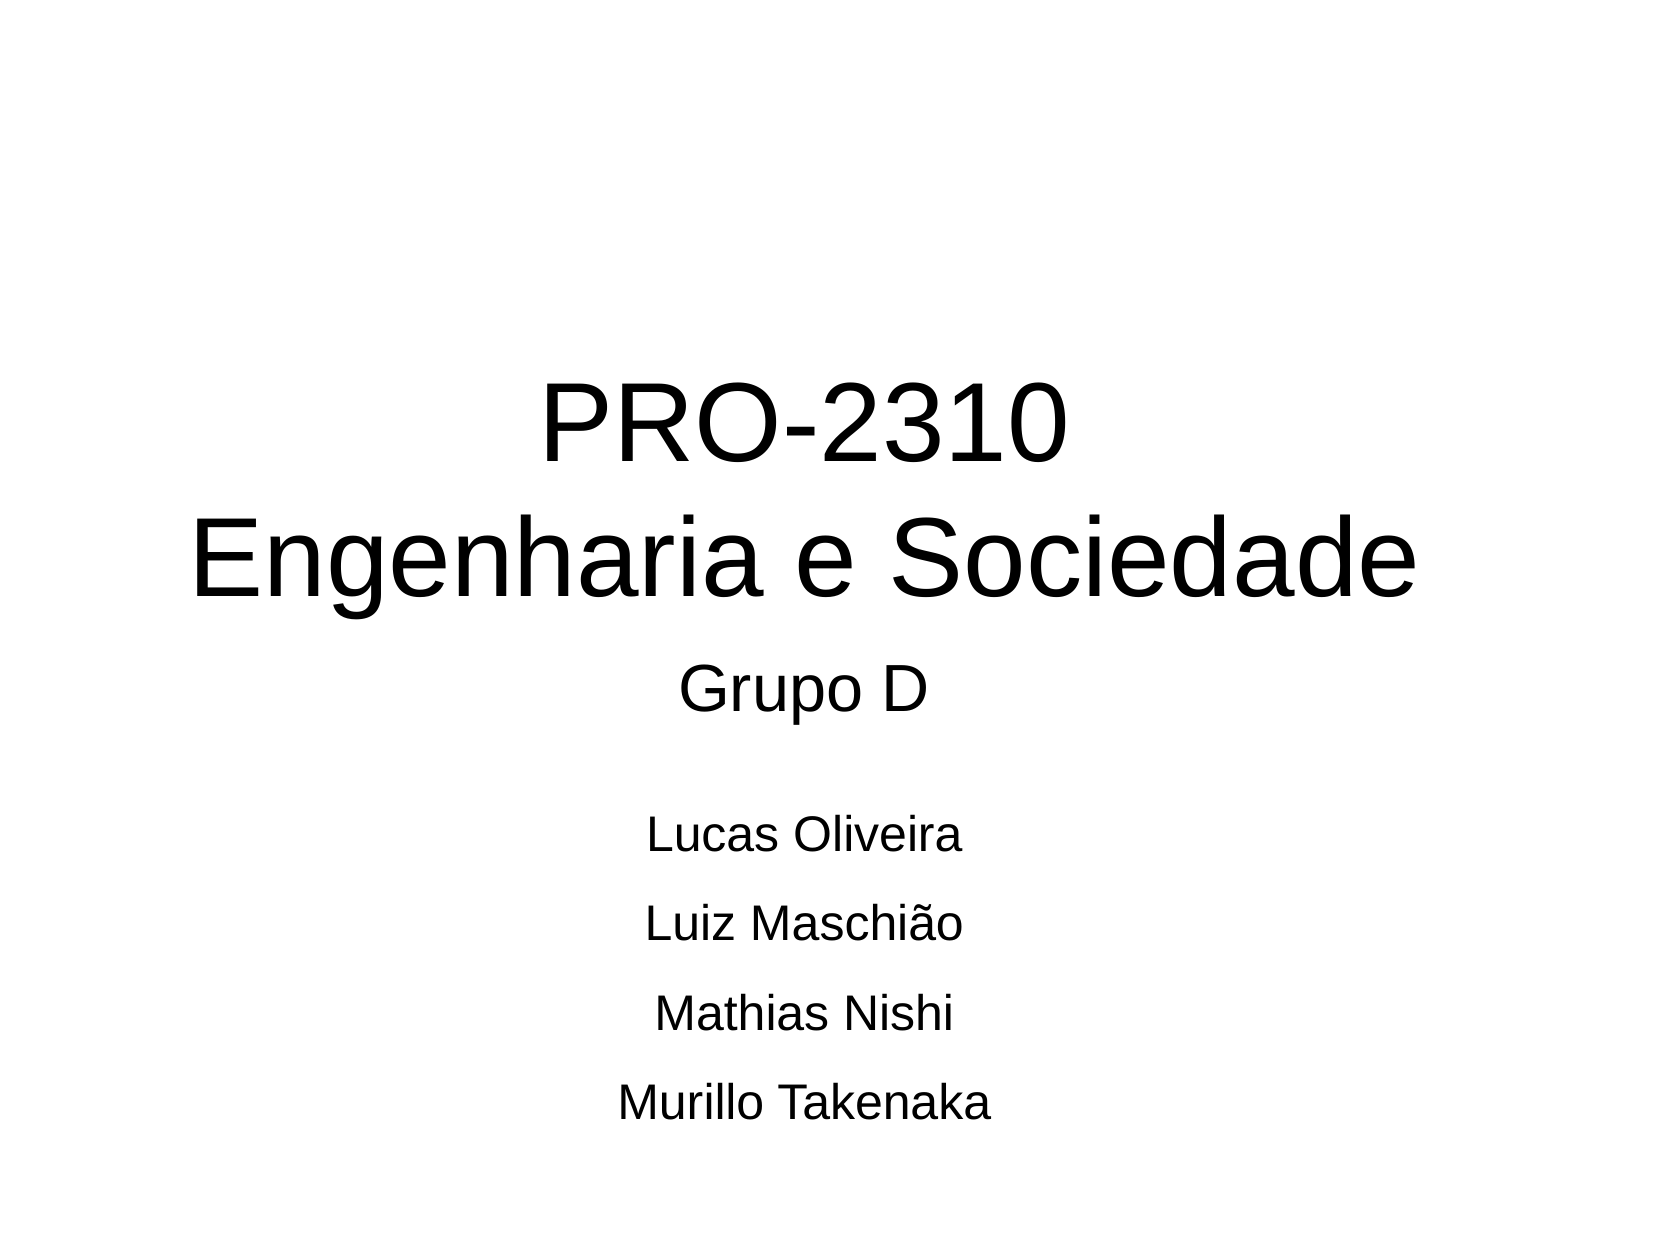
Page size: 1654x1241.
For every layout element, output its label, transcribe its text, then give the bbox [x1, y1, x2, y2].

list Grupo D Lucas Oliveira Luiz Maschião Mathias Nishi Murillo Takenaka [76, 644, 1532, 1241]
title PRO-2310 Engenharia e Sociedade [60, 349, 1549, 557]
